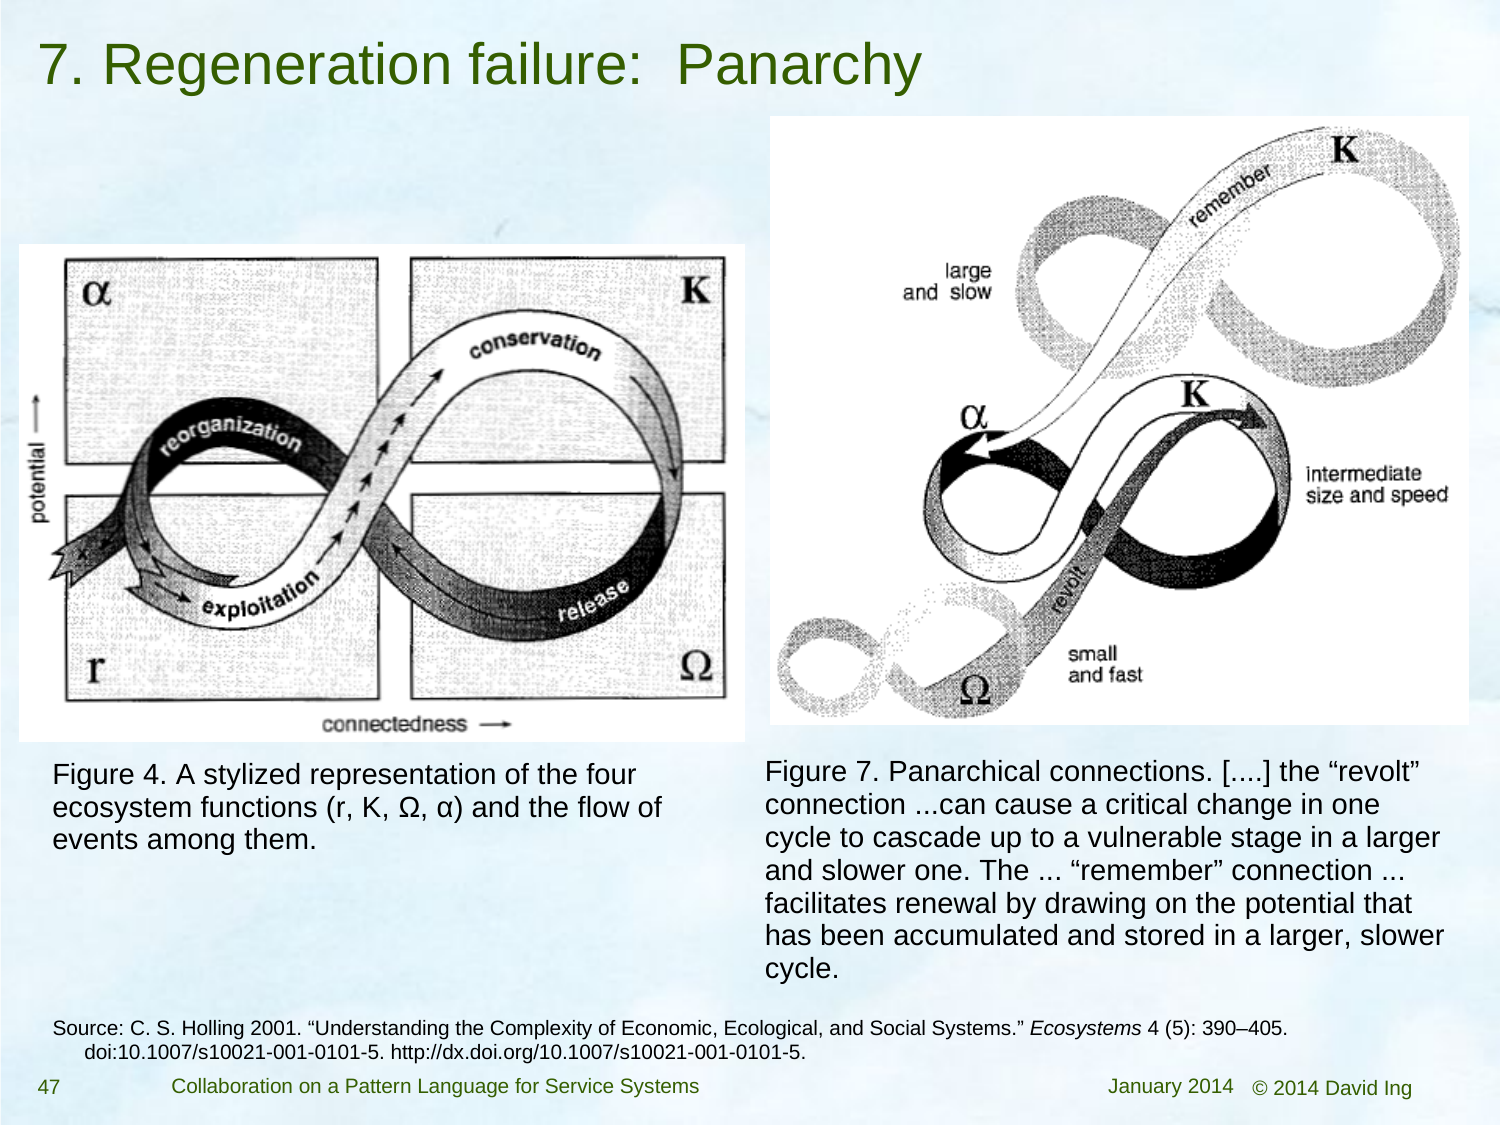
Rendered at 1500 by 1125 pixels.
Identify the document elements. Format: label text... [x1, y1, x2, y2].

picture [0, 0, 1500, 1125]
title 7. Regeneration failure: Panarchy [37, 37, 1463, 152]
text_box Figure 7. Panarchical connections. [....] the “revolt” connection ...can cause a critical change in one cycle to cascade up to a vulnerable stage in a larger and slower one. The ... “remember” connection ... facilitates renewal by drawing on the potential that has been accumulated and stored in a larger, slower cycle. [750, 748, 1463, 993]
text_box Figure 4. A stylized representation of the four ecosystem functions (r, K, Ω, α) and the flow of events among them. [37, 750, 713, 864]
text_box Source: C. S. Holling 2001. “Understanding the Complexity of Economic, Ecological, and Social Systems.” Ecosystems 4 (5): 390–405. doi:10.1007/s10021-001-0101-5. http://dx.doi.org/10.1007/s10021-001-0101-5. - [37, 1006, 1435, 1074]
